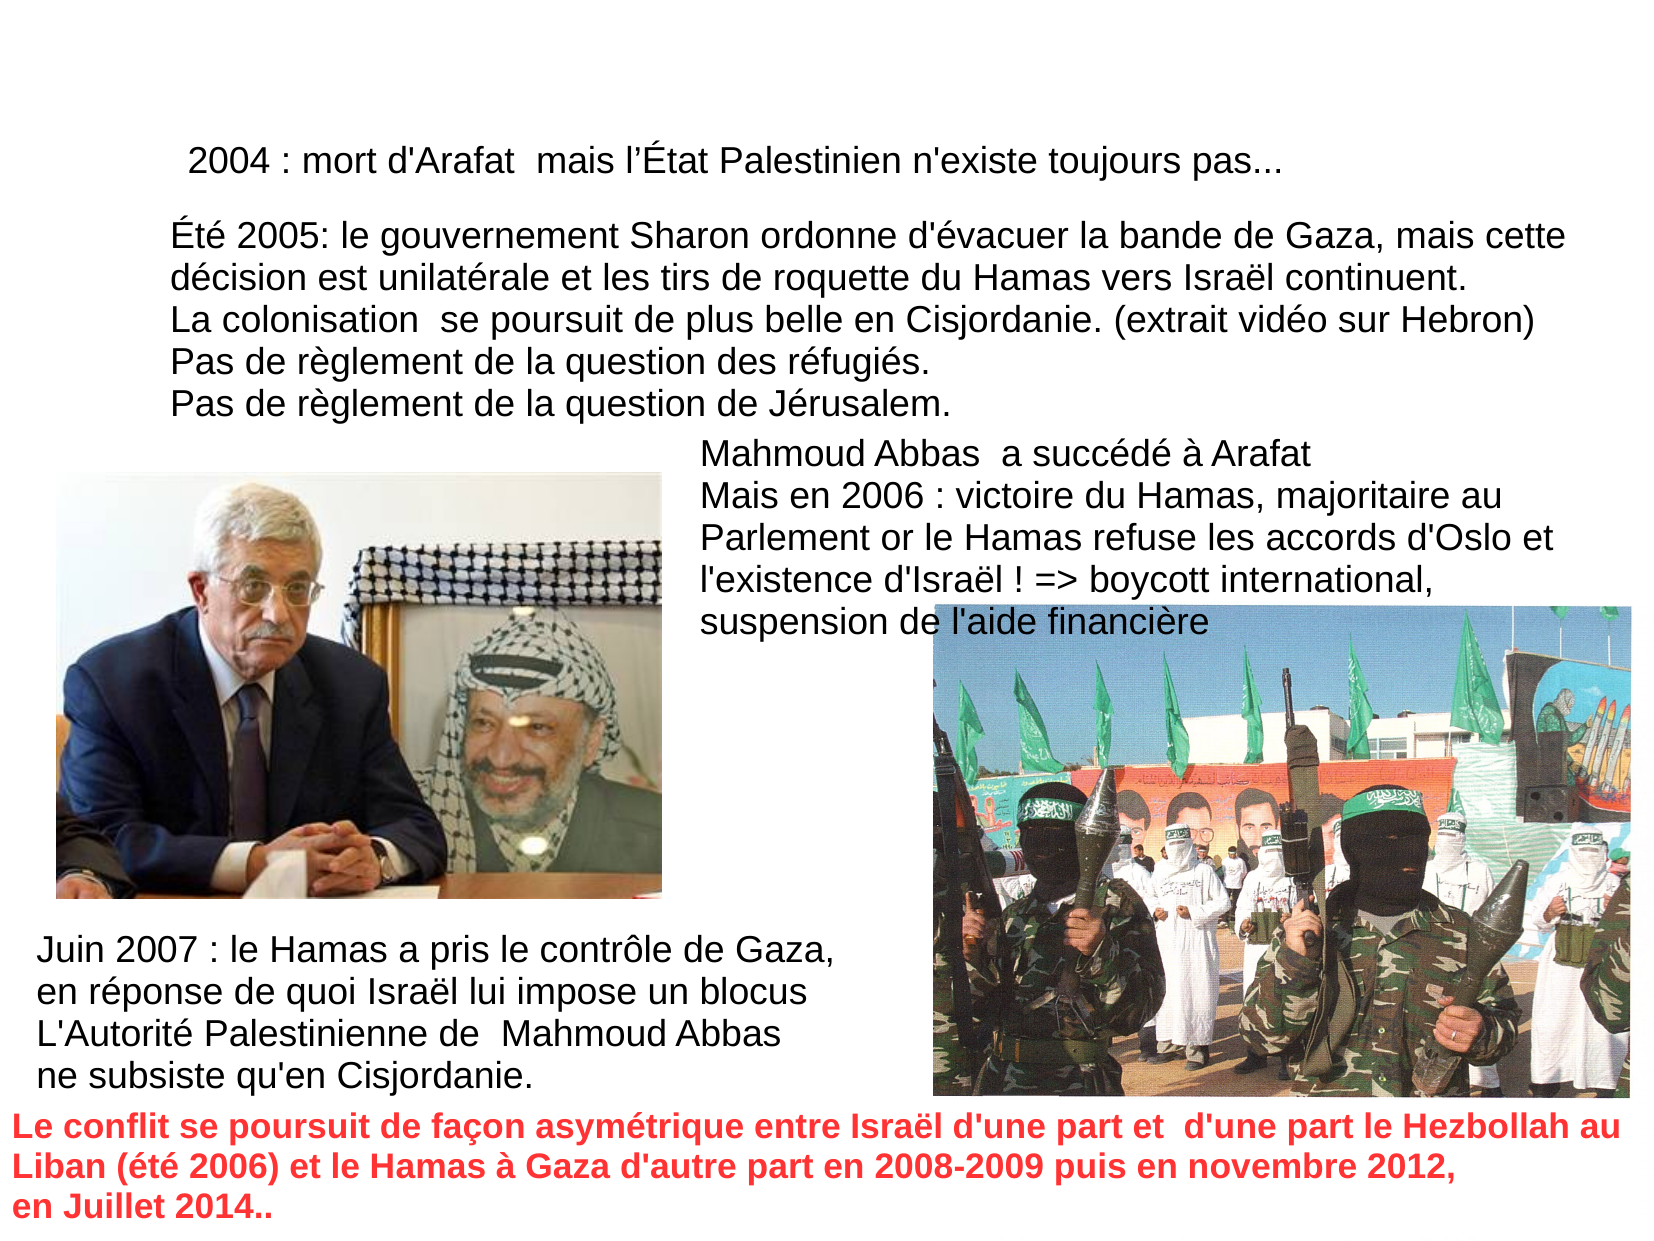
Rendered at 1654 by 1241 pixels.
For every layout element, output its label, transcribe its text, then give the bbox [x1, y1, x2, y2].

text_box Juin 2007 : le Hamas a pris le contrôle de Gaza, en réponse de quoi Israël lui impose un blocus L'Autorité Palestinienne de Mahmoud Abbas ne subsiste qu'en Cisjordanie. [21, 921, 861, 1099]
text_box 2004 : mort d'Arafat mais l’État Palestinien n'existe toujours pas... [172, 132, 1300, 189]
text_box Été 2005: le gouvernement Sharon ordonne d'évacuer la bande de Gaza, mais cette décision est unilatérale et les tirs de roquette du Hamas vers Israël continuent. La colonisation se poursuit de plus belle en Cisjordanie. (extrait vidéo sur Hebron) Pas de règlement de la question des réfugiés. Pas de règlement de la question de Jérusalem. [155, 206, 1593, 432]
picture [56, 472, 662, 899]
text_box Mahmoud Abbas a succédé à Arafat Mais en 2006 : victoire du Hamas, majoritaire au Parlement or le Hamas refuse les accords d'Oslo et l'existence d'Israël ! => boycott international, suspension de l'aide financière [685, 425, 1620, 685]
text_box Le conflit se poursuit de façon asymétrique entre Israël d'une part et d'une part le Hezbollah au Liban (été 2006) et le Hamas à Gaza d'autre part en 2008-2009 puis en novembre 2012, en Juillet 2014.. [0, 1099, 1638, 1238]
picture [933, 601, 1654, 1241]
